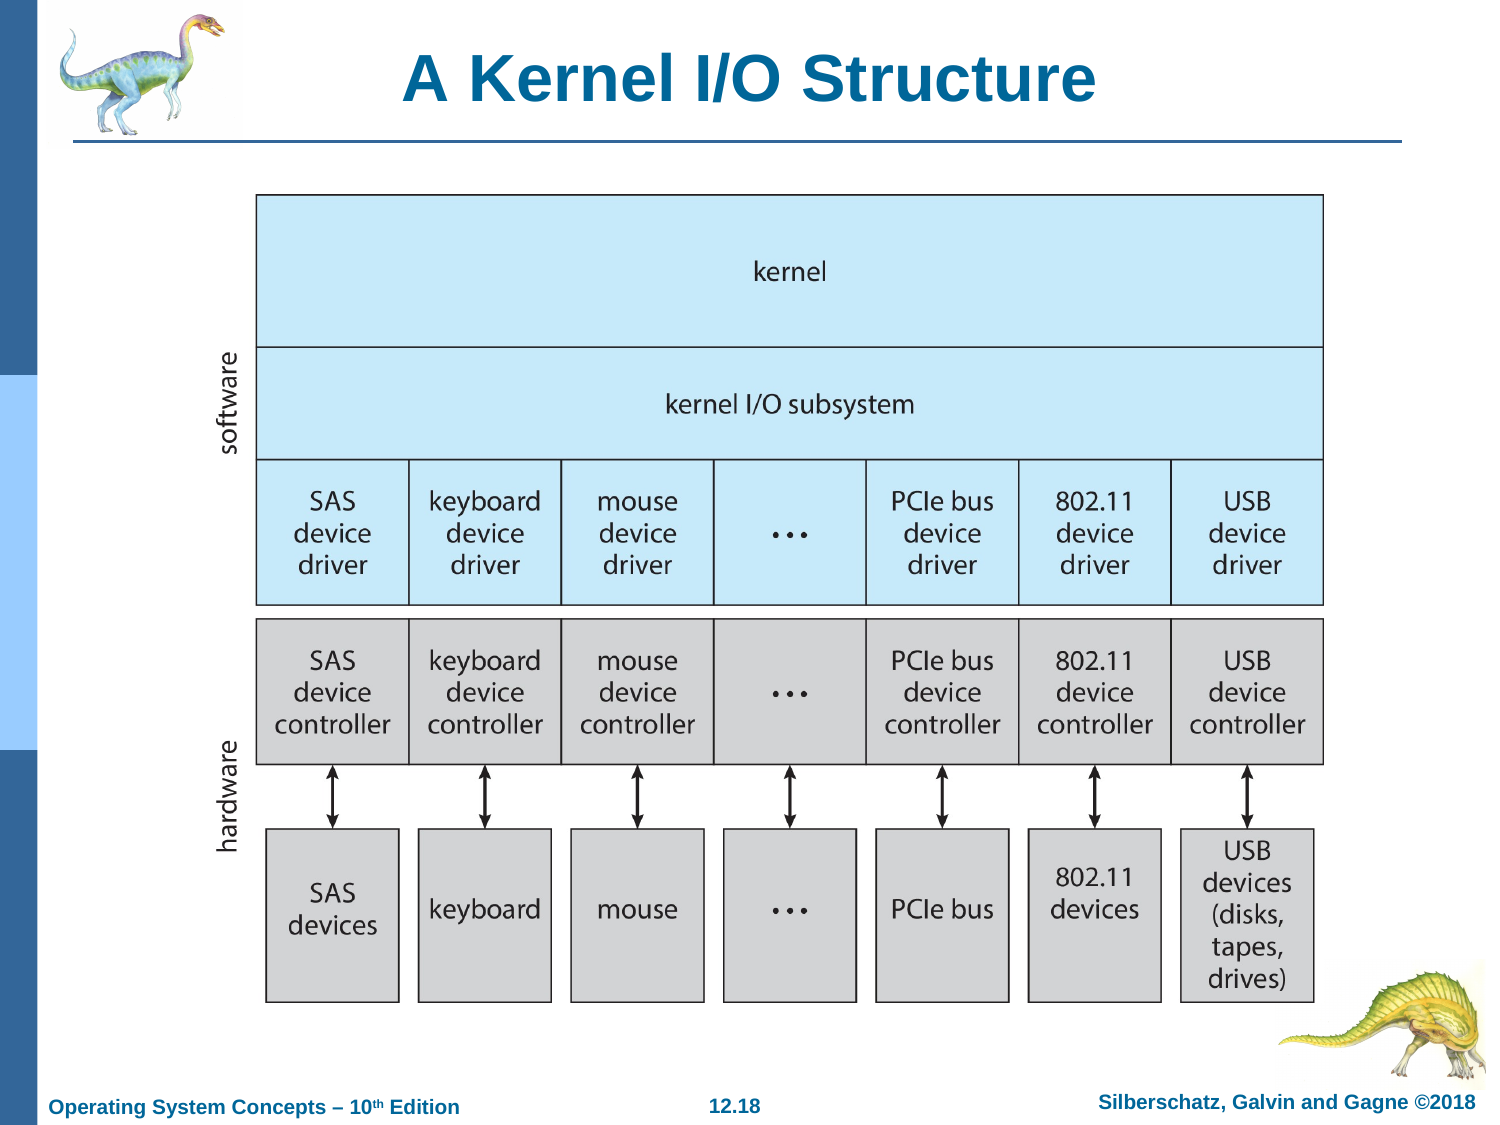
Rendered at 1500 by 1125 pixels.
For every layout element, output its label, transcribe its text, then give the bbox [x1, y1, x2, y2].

title A Kernel I/O Structure [75, 27, 1426, 123]
picture [212, 194, 1486, 1090]
picture [46, 0, 243, 149]
picture [1415, 1094, 1423, 1099]
